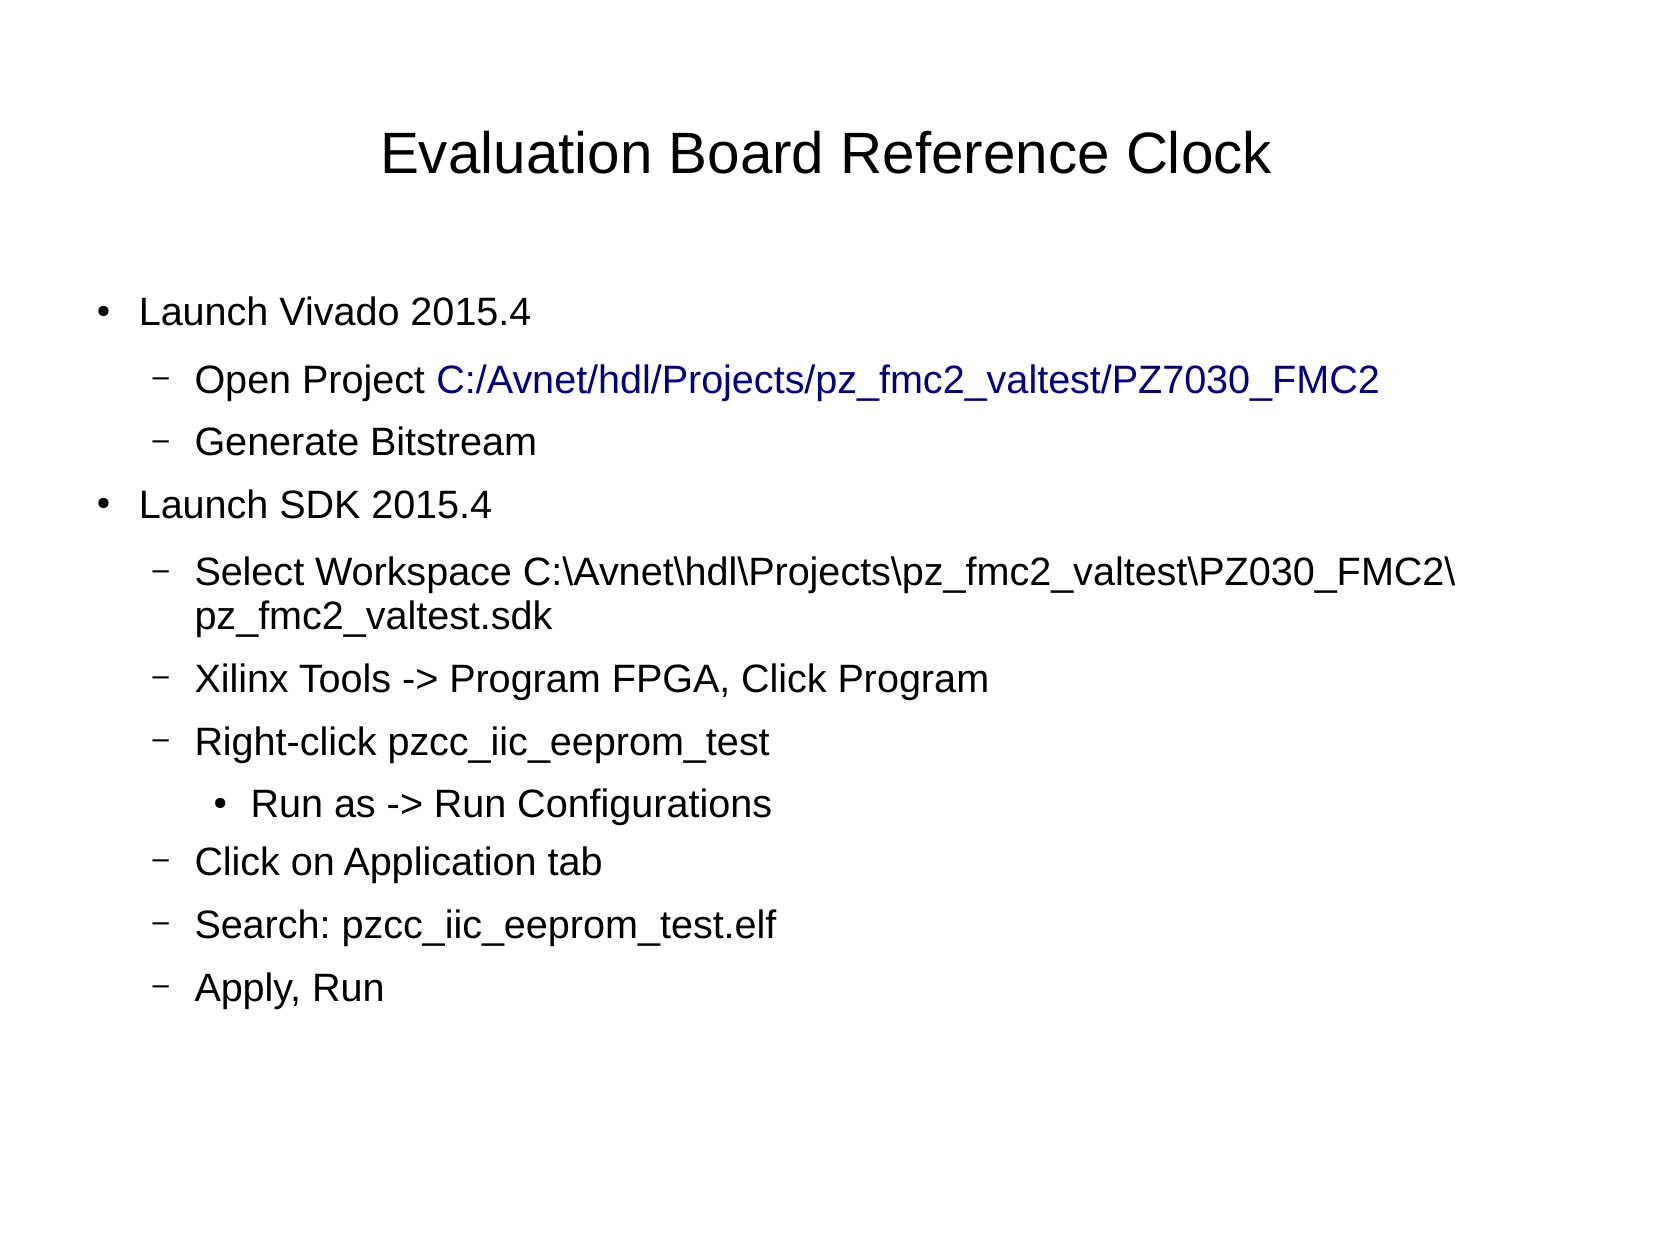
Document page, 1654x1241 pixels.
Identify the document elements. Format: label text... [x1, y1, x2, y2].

title Evaluation Board Reference Clock [82, 49, 1571, 257]
list Launch Vivado 2015.4 Open Project C:/Avnet/hdl/Projects/pz_fmc2_valtest/PZ7030_FMC2 Generate Bitstream Launch SDK 2015.4 Select Workspace C:\Avnet\hdl\Projects\pz_fmc2_valtest\PZ030_FMC2\pz_fmc2_valtest.sdk Xilinx Tools -> Program FPGA, Click Program Right-click pzcc_iic_eeprom_test Run as -> Run Configurations Click on Application tab Search: pzcc_iic_eeprom_test.elf Apply, Run [82, 290, 1571, 1010]
